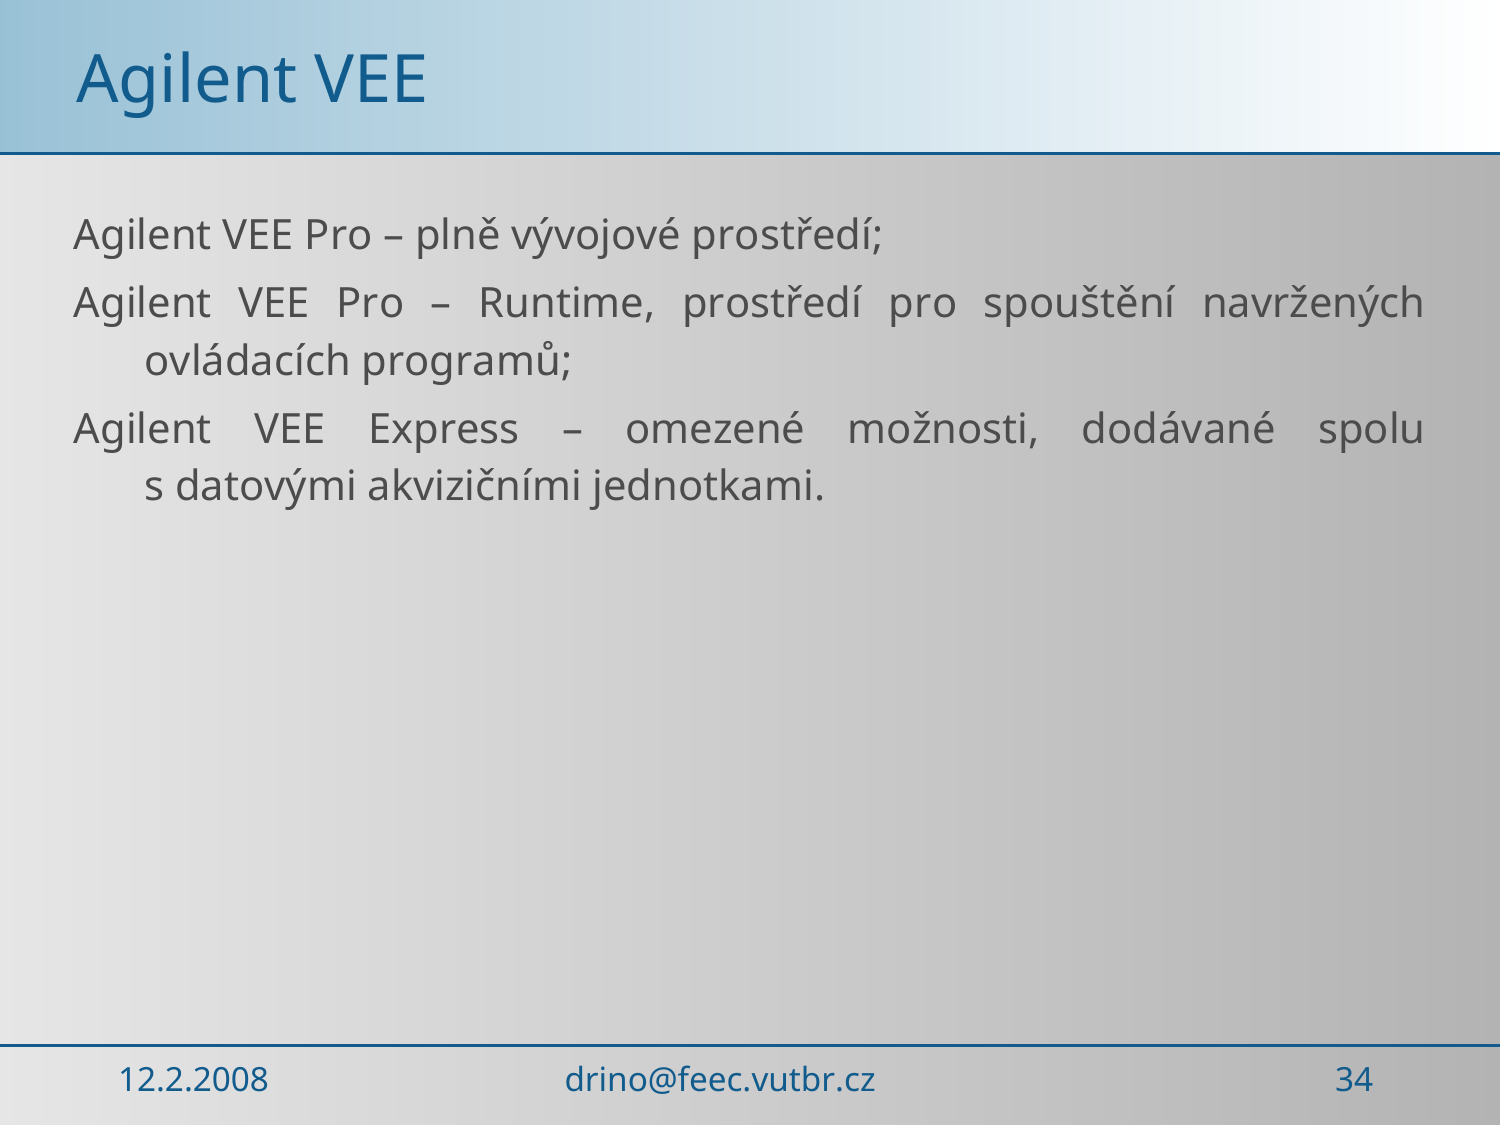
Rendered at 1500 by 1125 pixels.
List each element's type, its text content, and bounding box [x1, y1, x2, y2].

text_box 12.2.2008 [103, 1049, 432, 1125]
text_box drino@feec.vutbr.cz [454, 1049, 987, 1125]
title Agilent VEE [0, 0, 1500, 152]
text_box Agilent VEE Pro – plně vývojové prostředí; Agilent VEE Pro – Runtime, prostředí pro spouštění navržených ovládacích programů; Agilent VEE Express – omezené možnosti, dodávané spolu s datovými akvizičními jednotkami. [59, 196, 1442, 521]
text_box <číslo> [1075, 1049, 1388, 1125]
